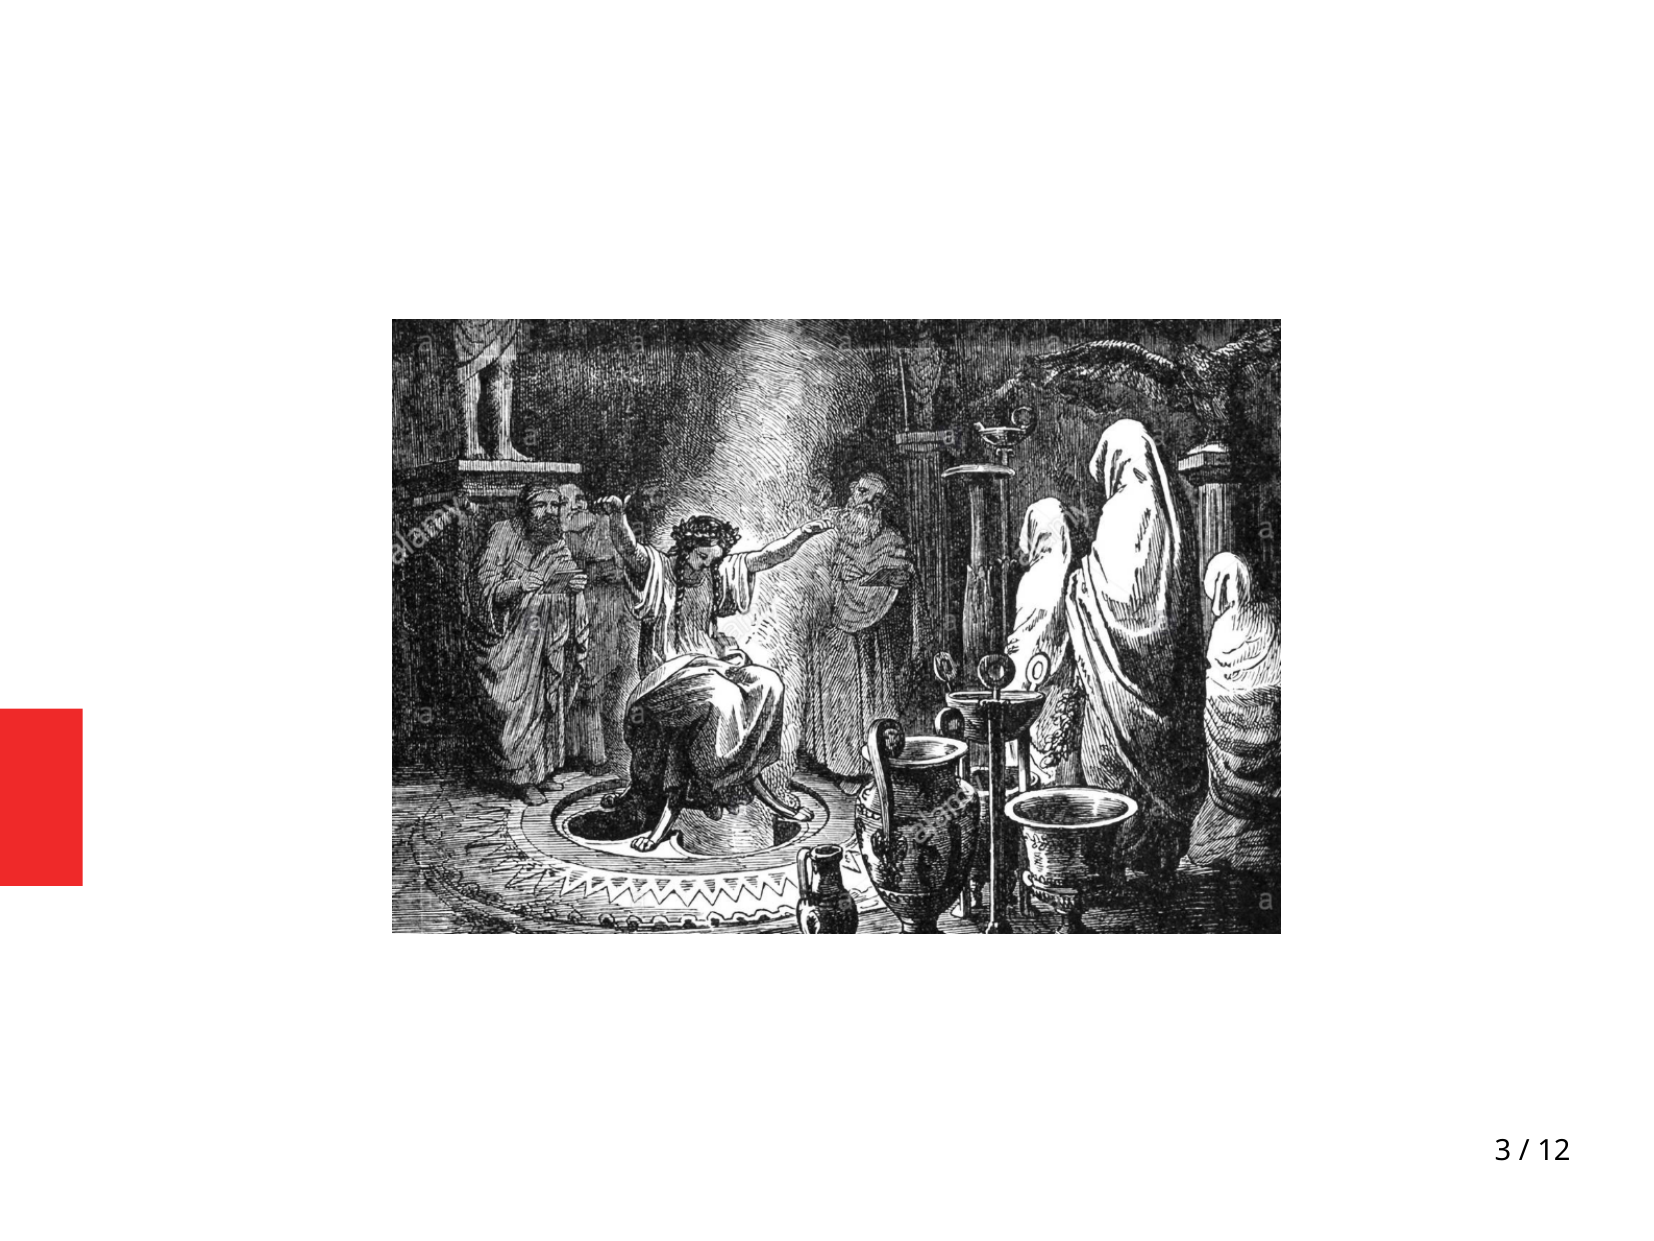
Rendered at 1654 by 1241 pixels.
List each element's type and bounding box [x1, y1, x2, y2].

picture [392, 319, 1281, 934]
